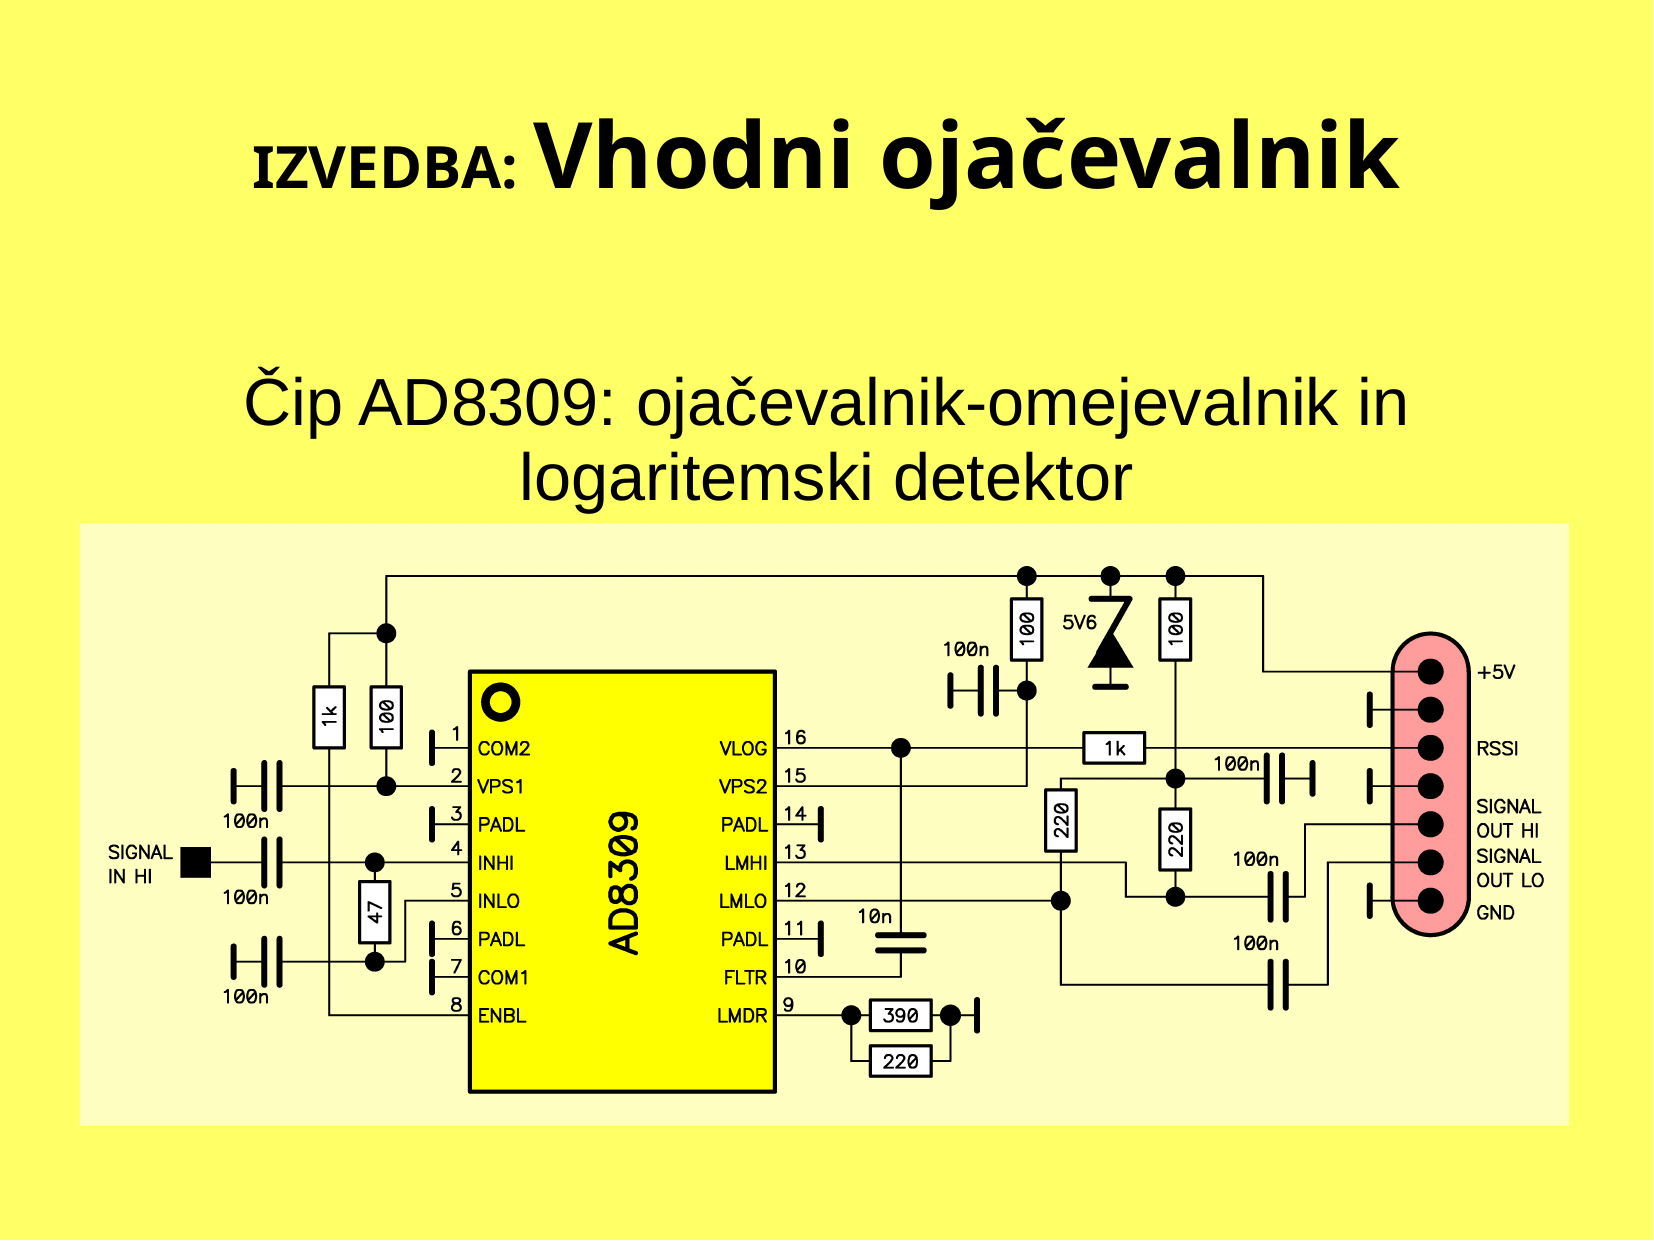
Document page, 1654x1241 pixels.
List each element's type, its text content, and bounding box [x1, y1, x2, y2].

picture [80, 523, 1569, 1126]
title IZVEDBA: Vhodni ojačevalnik [82, 49, 1571, 257]
subtitle Čip AD8309: ojačevalnik-omejevalnik in logaritemski detektor [82, 290, 1571, 1109]
